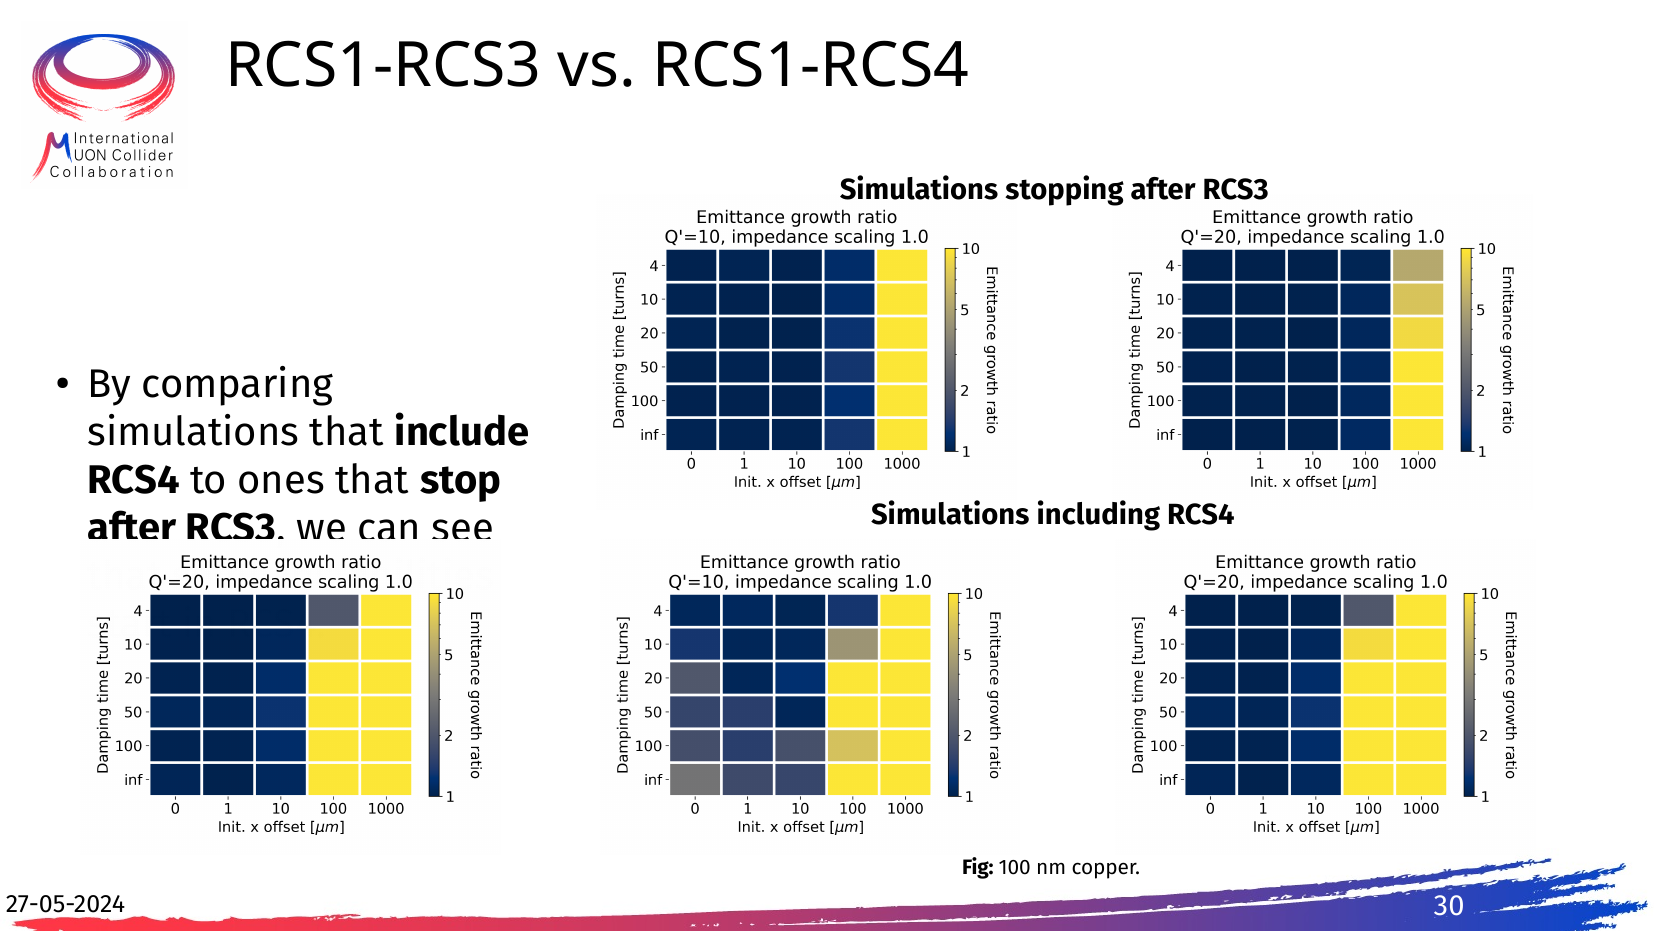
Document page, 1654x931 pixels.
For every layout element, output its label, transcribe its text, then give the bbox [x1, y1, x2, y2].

picture [596, 194, 1017, 510]
text_box Simulations stopping after RCS3 [825, 165, 1291, 250]
title RCS1-RCS3 vs. RCS1-RCS4 [225, 19, 1571, 181]
picture [21, 21, 188, 189]
picture [1112, 194, 1533, 510]
list By comparing simulations that include RCS4 to ones that stop after RCS3, we can see that some instabilities start in RCS4. [45, 360, 537, 661]
list Fig: 100 nm copper. [891, 855, 1486, 884]
picture [0, 539, 1654, 931]
text_box Simulations including RCS4 [856, 489, 1292, 575]
